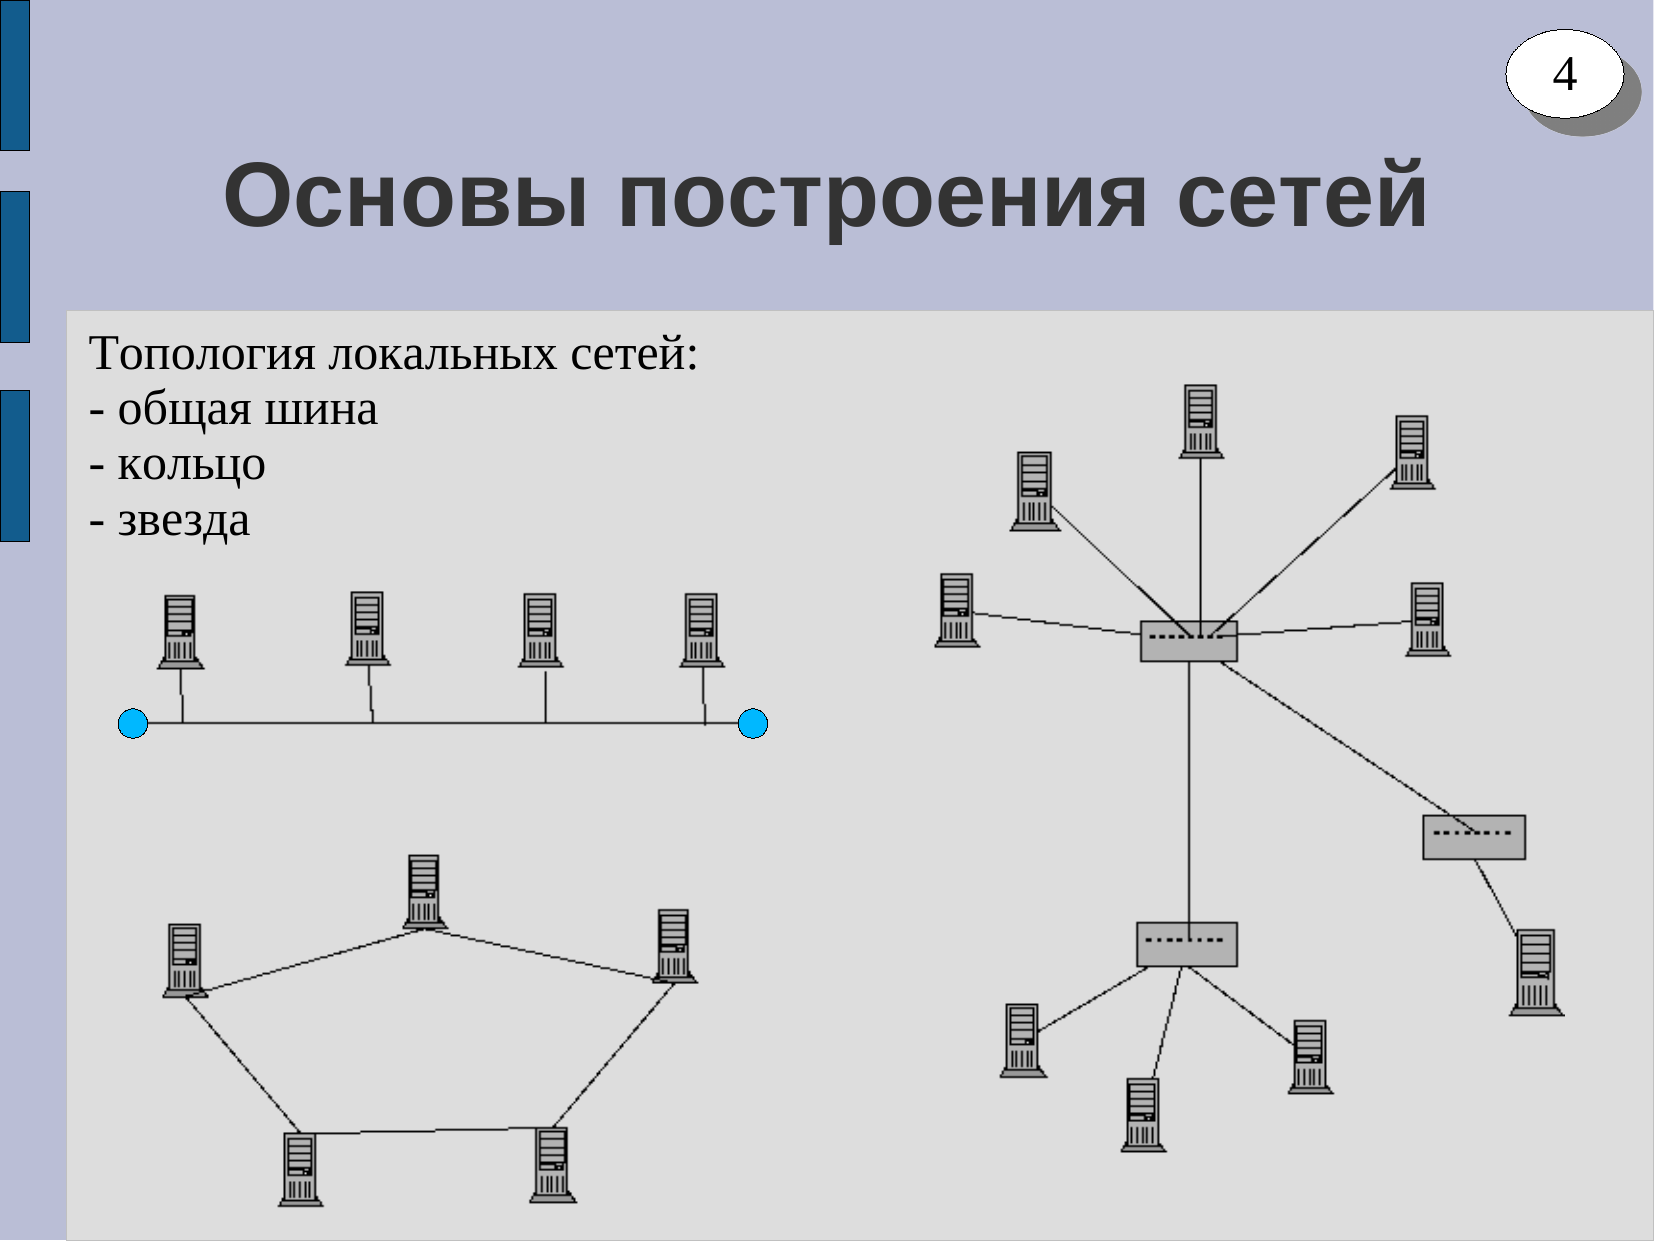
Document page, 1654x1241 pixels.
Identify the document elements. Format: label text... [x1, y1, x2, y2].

title Основы построения сетей [121, 91, 1534, 299]
text_box Топология локальных сетей: - общая шина - кольцо - звезда [88, 324, 975, 568]
text_box [738, 708, 768, 739]
text_box [118, 708, 148, 739]
picture [138, 383, 1565, 1240]
text_box 4 [1505, 29, 1625, 119]
